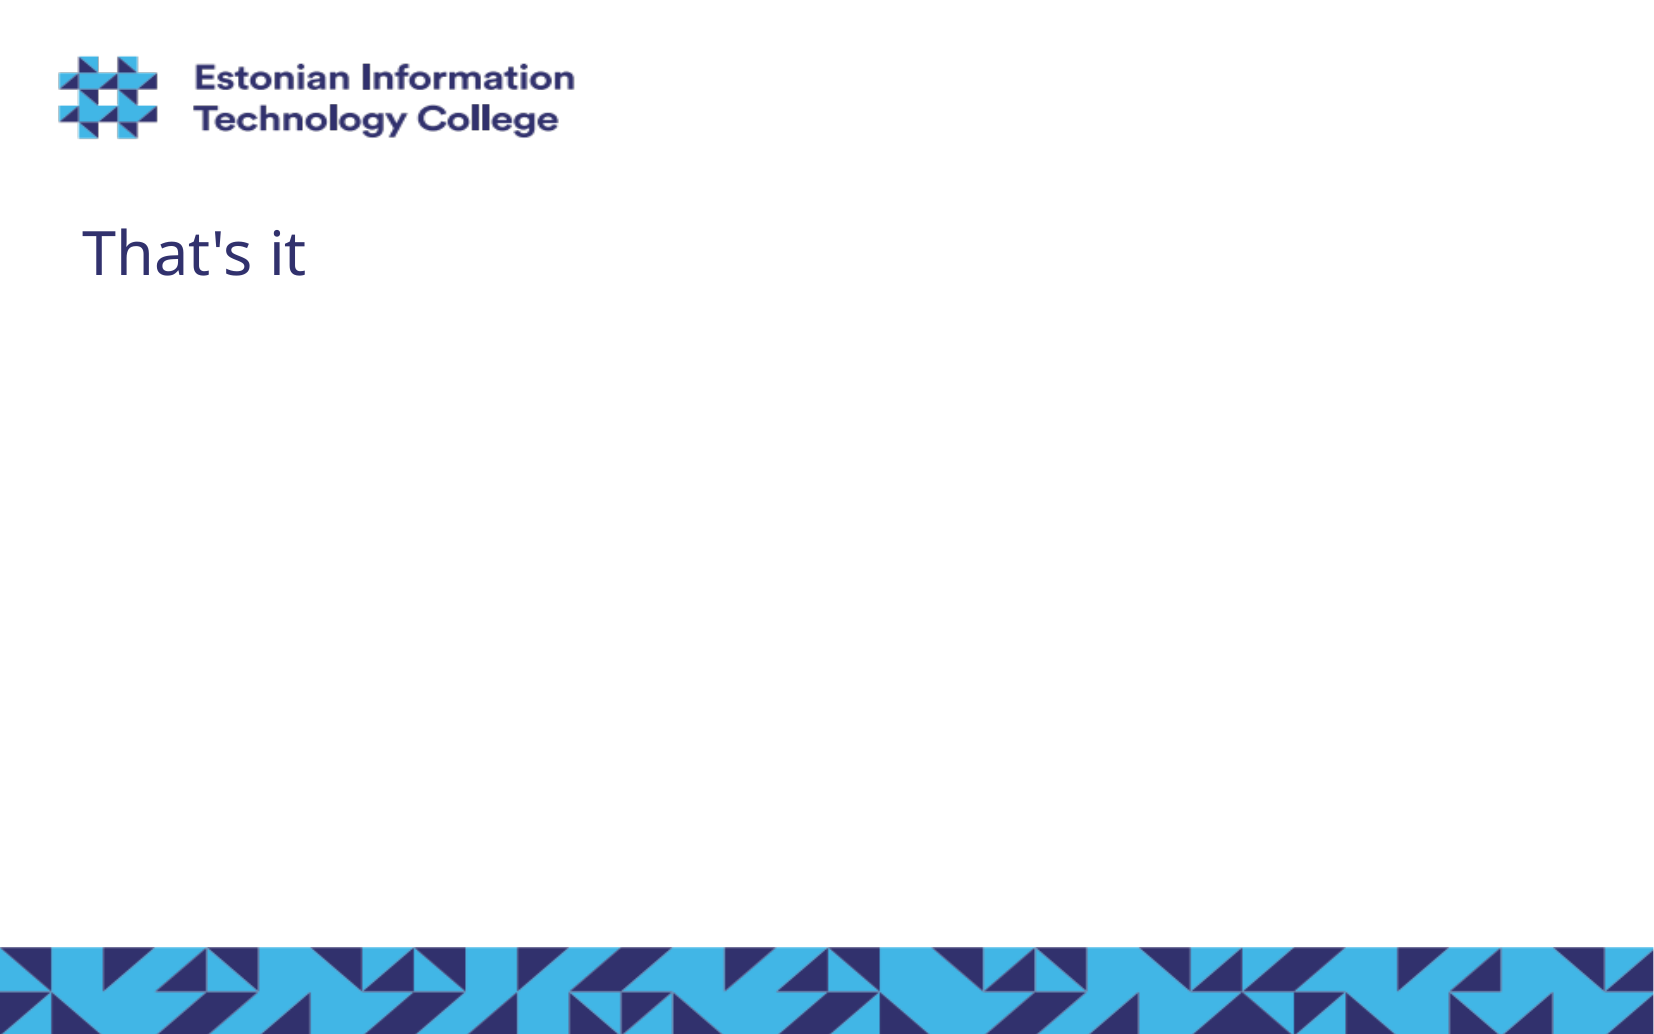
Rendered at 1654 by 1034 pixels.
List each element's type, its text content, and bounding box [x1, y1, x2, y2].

title That's it [82, 165, 1644, 338]
